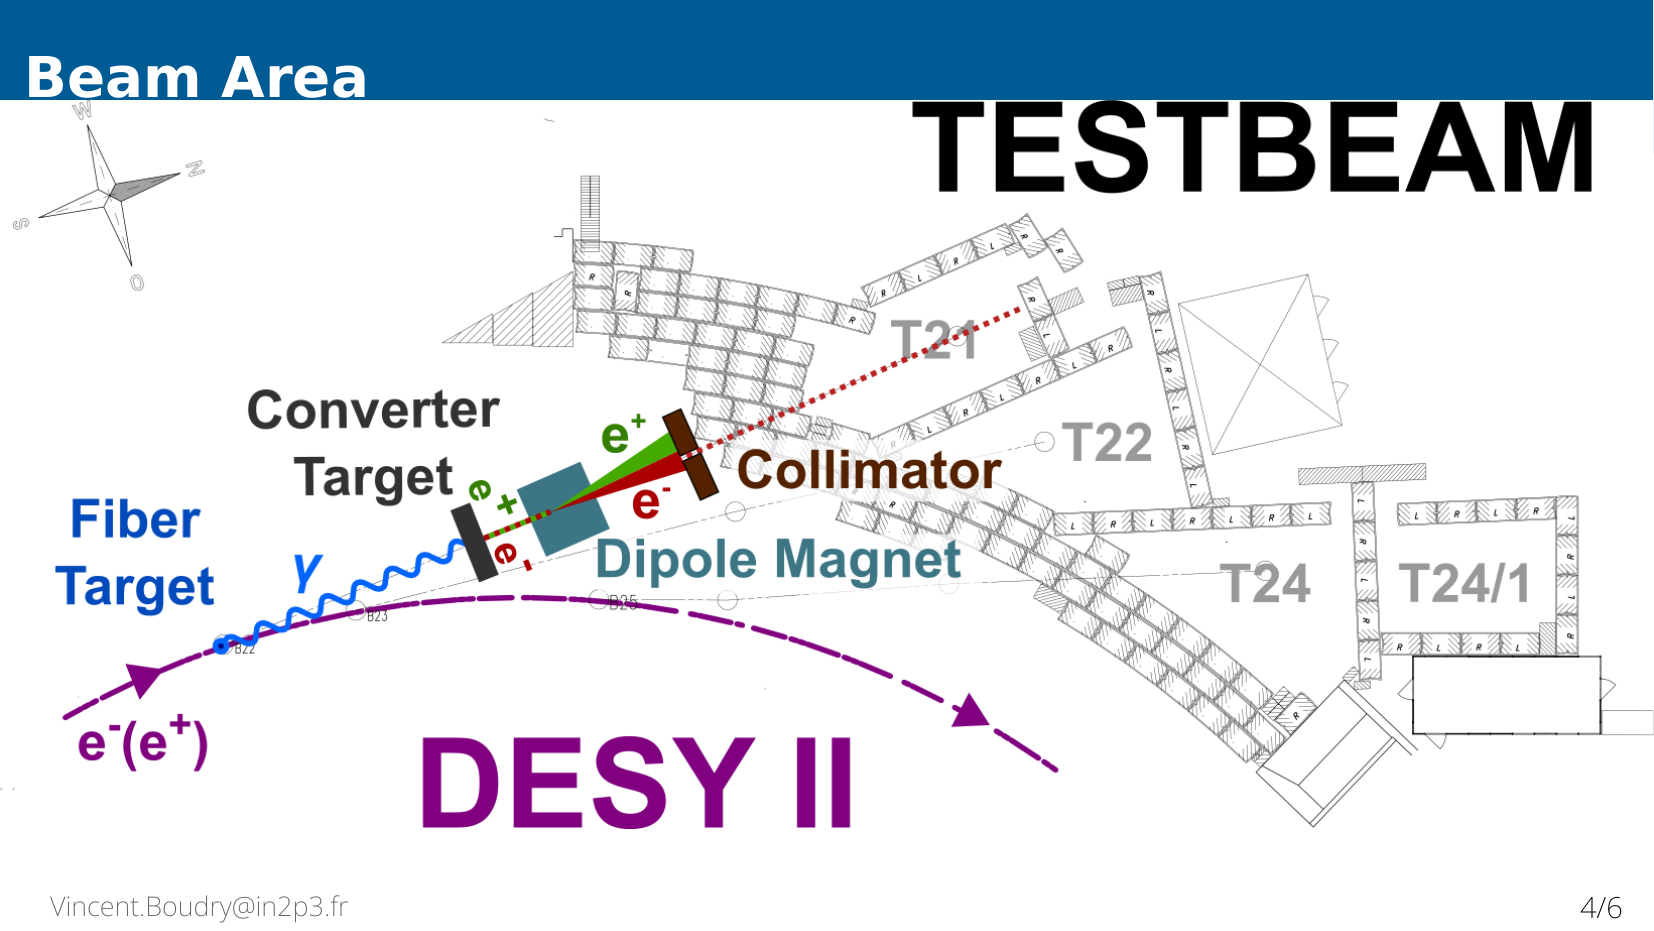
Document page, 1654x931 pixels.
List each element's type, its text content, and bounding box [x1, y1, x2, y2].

picture [0, 100, 1654, 829]
title Beam Area [24, 12, 1635, 100]
